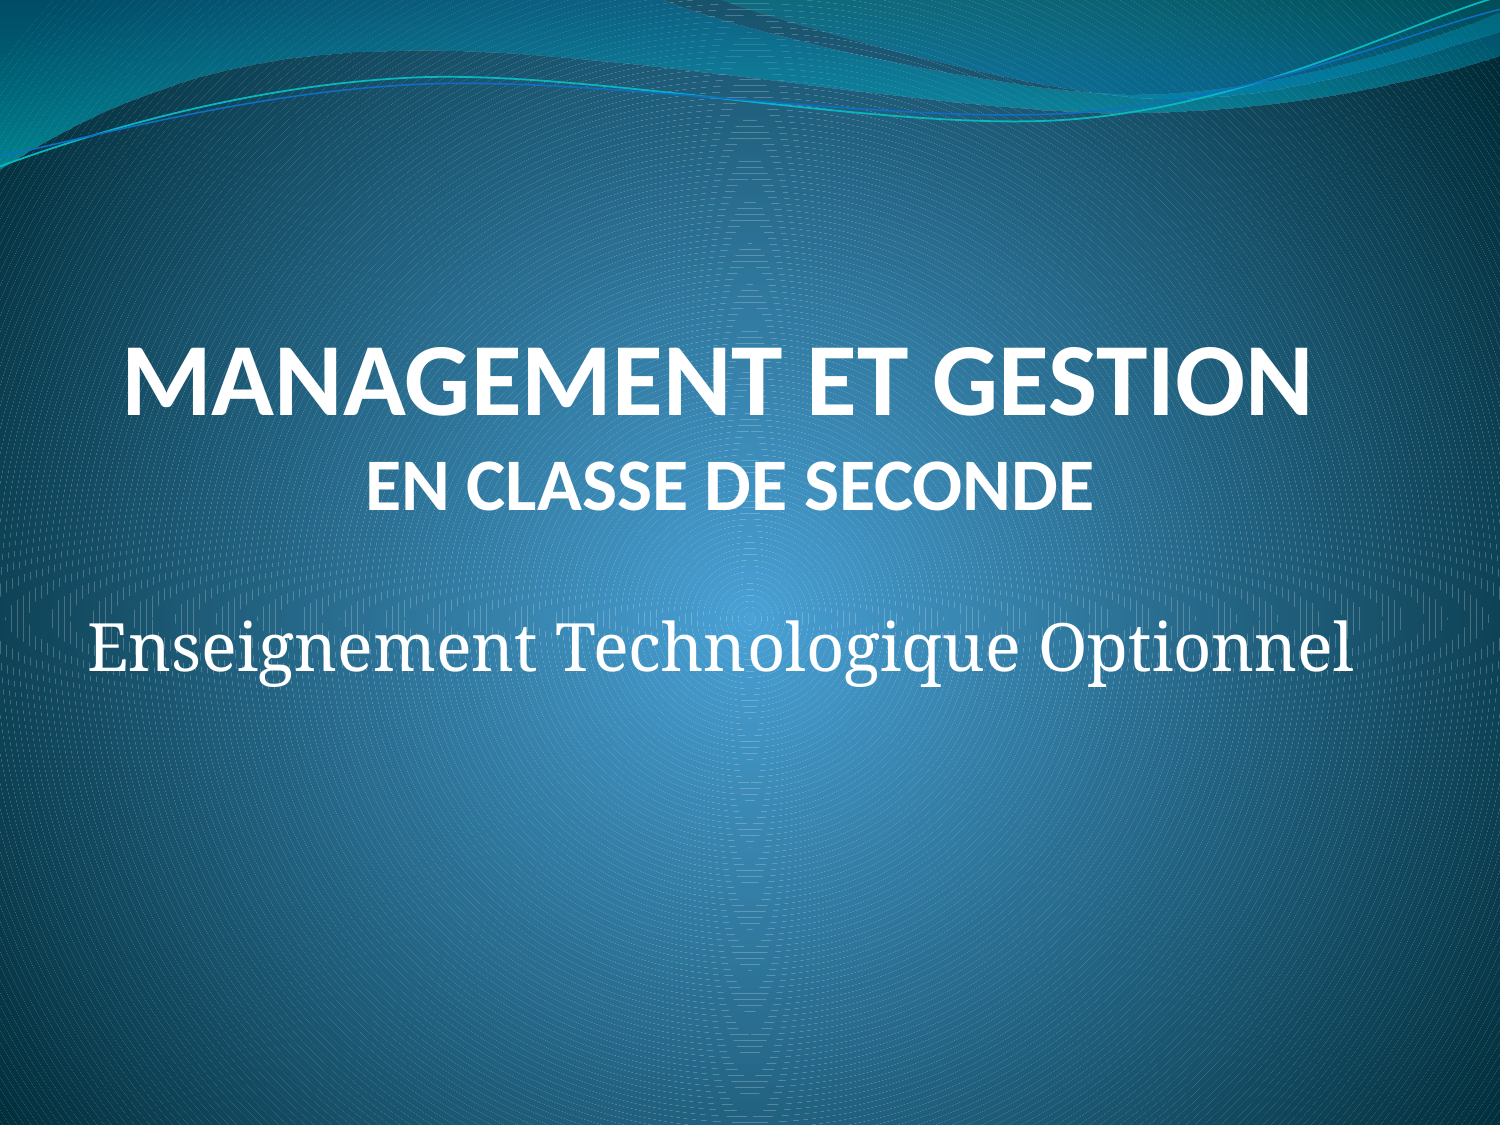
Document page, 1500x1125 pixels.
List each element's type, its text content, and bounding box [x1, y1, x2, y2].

subtitle Enseignement Technologique Optionnel [82, 597, 1371, 727]
title MANAGEMENT ET GESTION EN CLASSE DE SECONDE [87, 307, 1376, 525]
